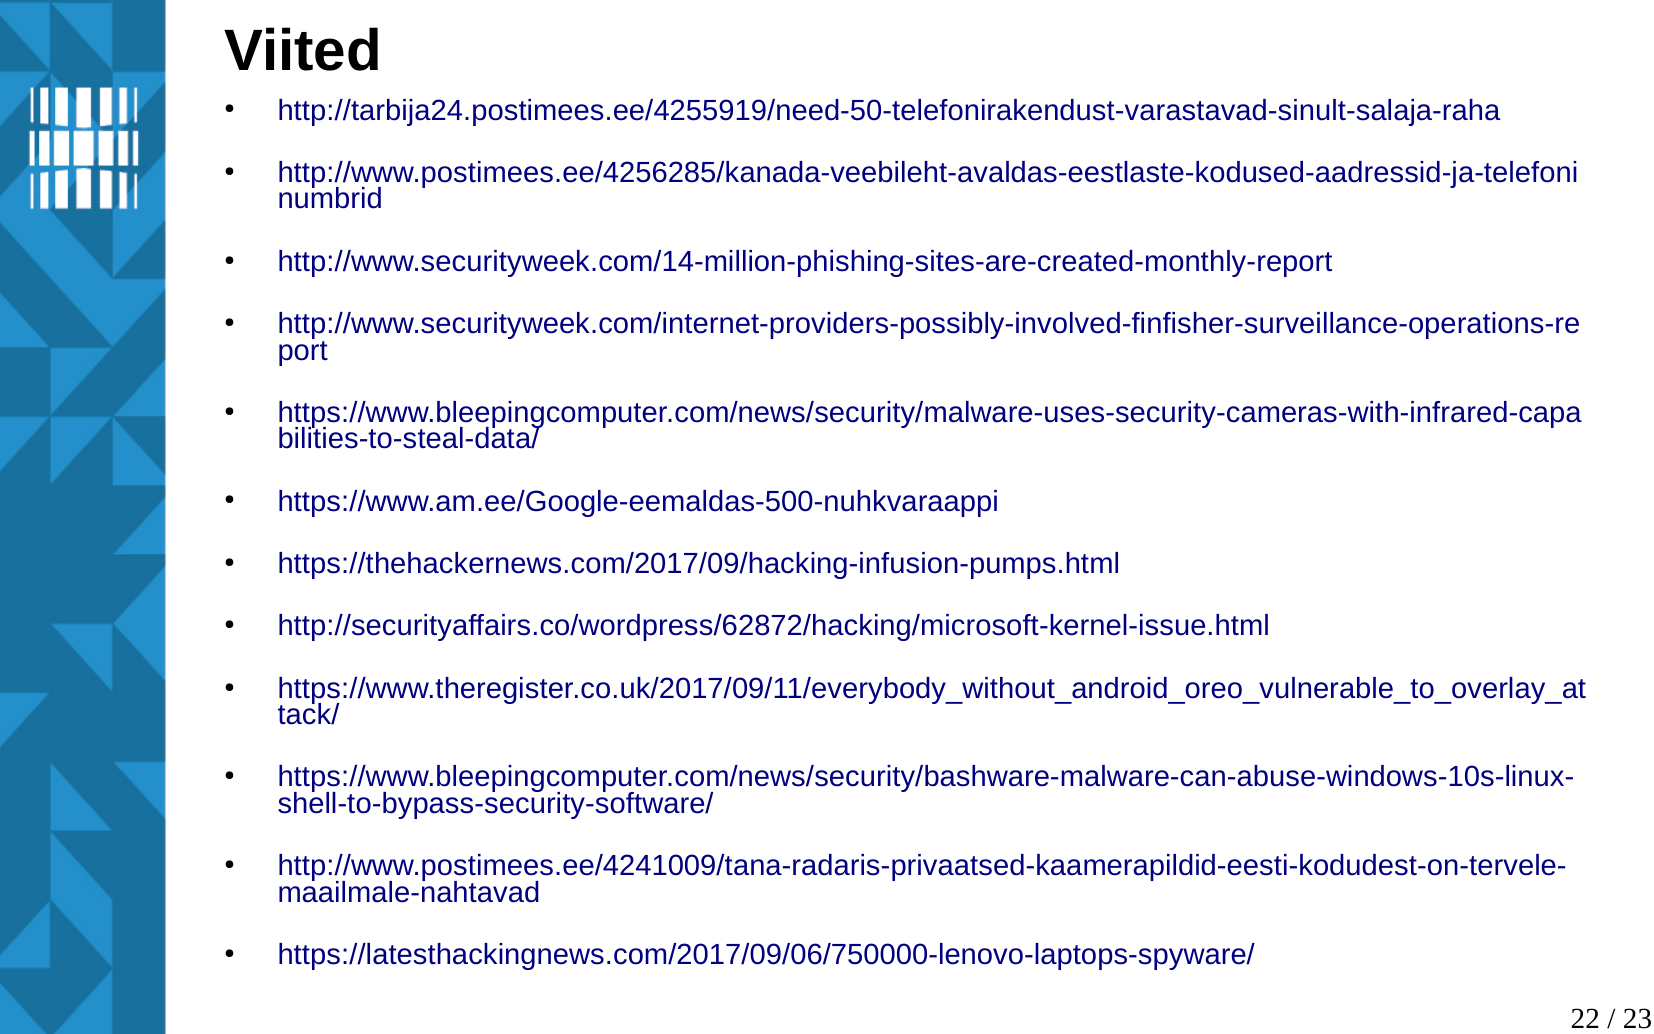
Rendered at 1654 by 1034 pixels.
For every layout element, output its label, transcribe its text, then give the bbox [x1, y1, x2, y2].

list http://tarbija24.postimees.ee/4255919/need-50-telefonirakendust-varastavad-sinult-salaja-raha http://www.postimees.ee/4256285/kanada-veebileht-avaldas-eestlaste-kodused-aadressid-ja-telefoninumbrid http://www.securityweek.com/14-million-phishing-sites-are-created-monthly-report http://www.securityweek.com/internet-providers-possibly-involved-finfisher-surveillance-operations-report https://www.bleepingcomputer.com/news/security/malware-uses-security-cameras-with-infrared-capabilities-to-steal-data/ https://www.am.ee/Google-eemaldas-500-nuhkvaraappi https://thehackernews.com/2017/09/hacking-infusion-pumps.html http://securityaffairs.co/wordpress/62872/hacking/microsoft-kernel-issue.html https://www.theregister.co.uk/2017/09/11/everybody_without_android_oreo_vulnerable_to_overlay_attack/ https://www.bleepingcomputer.com/news/security/bashware-malware-can-abuse-windows-10s-linux-shell-to-bypass-security-software/ http://www.postimees.ee/4241009/tana-radaris-privaatsed-kaamerapildid-eesti-kodudest-on-tervele-maailmale-nahtavad https://latesthackingnews.com/2017/09/06/750000-lenovo-laptops-spyware/ [206, 93, 1589, 1004]
title Viited [224, 0, 1571, 93]
